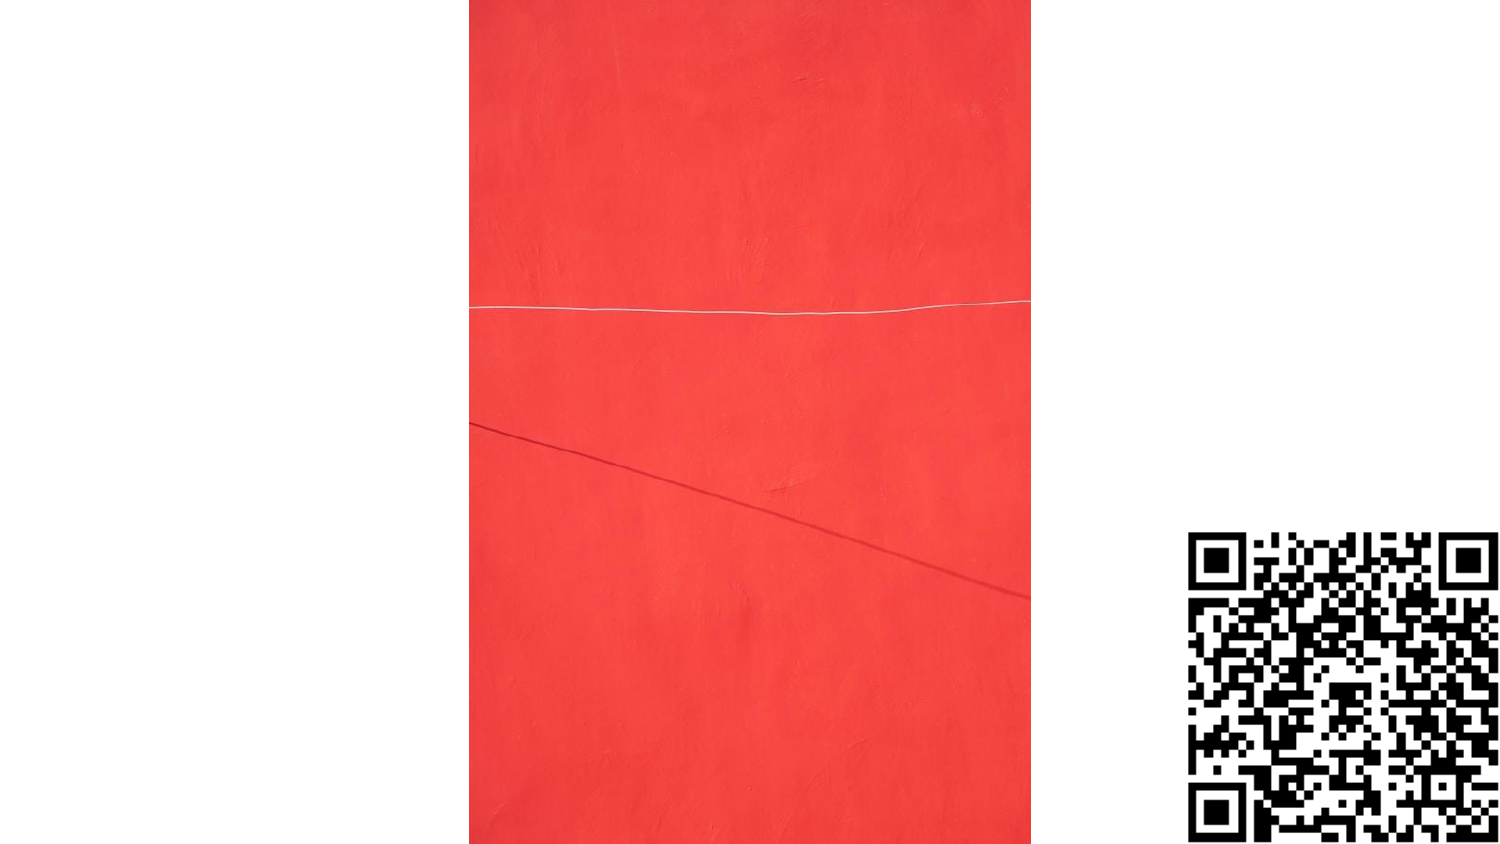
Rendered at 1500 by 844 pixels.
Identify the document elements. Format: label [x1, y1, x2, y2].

picture [1187, 531, 1500, 844]
picture [469, 0, 1031, 844]
